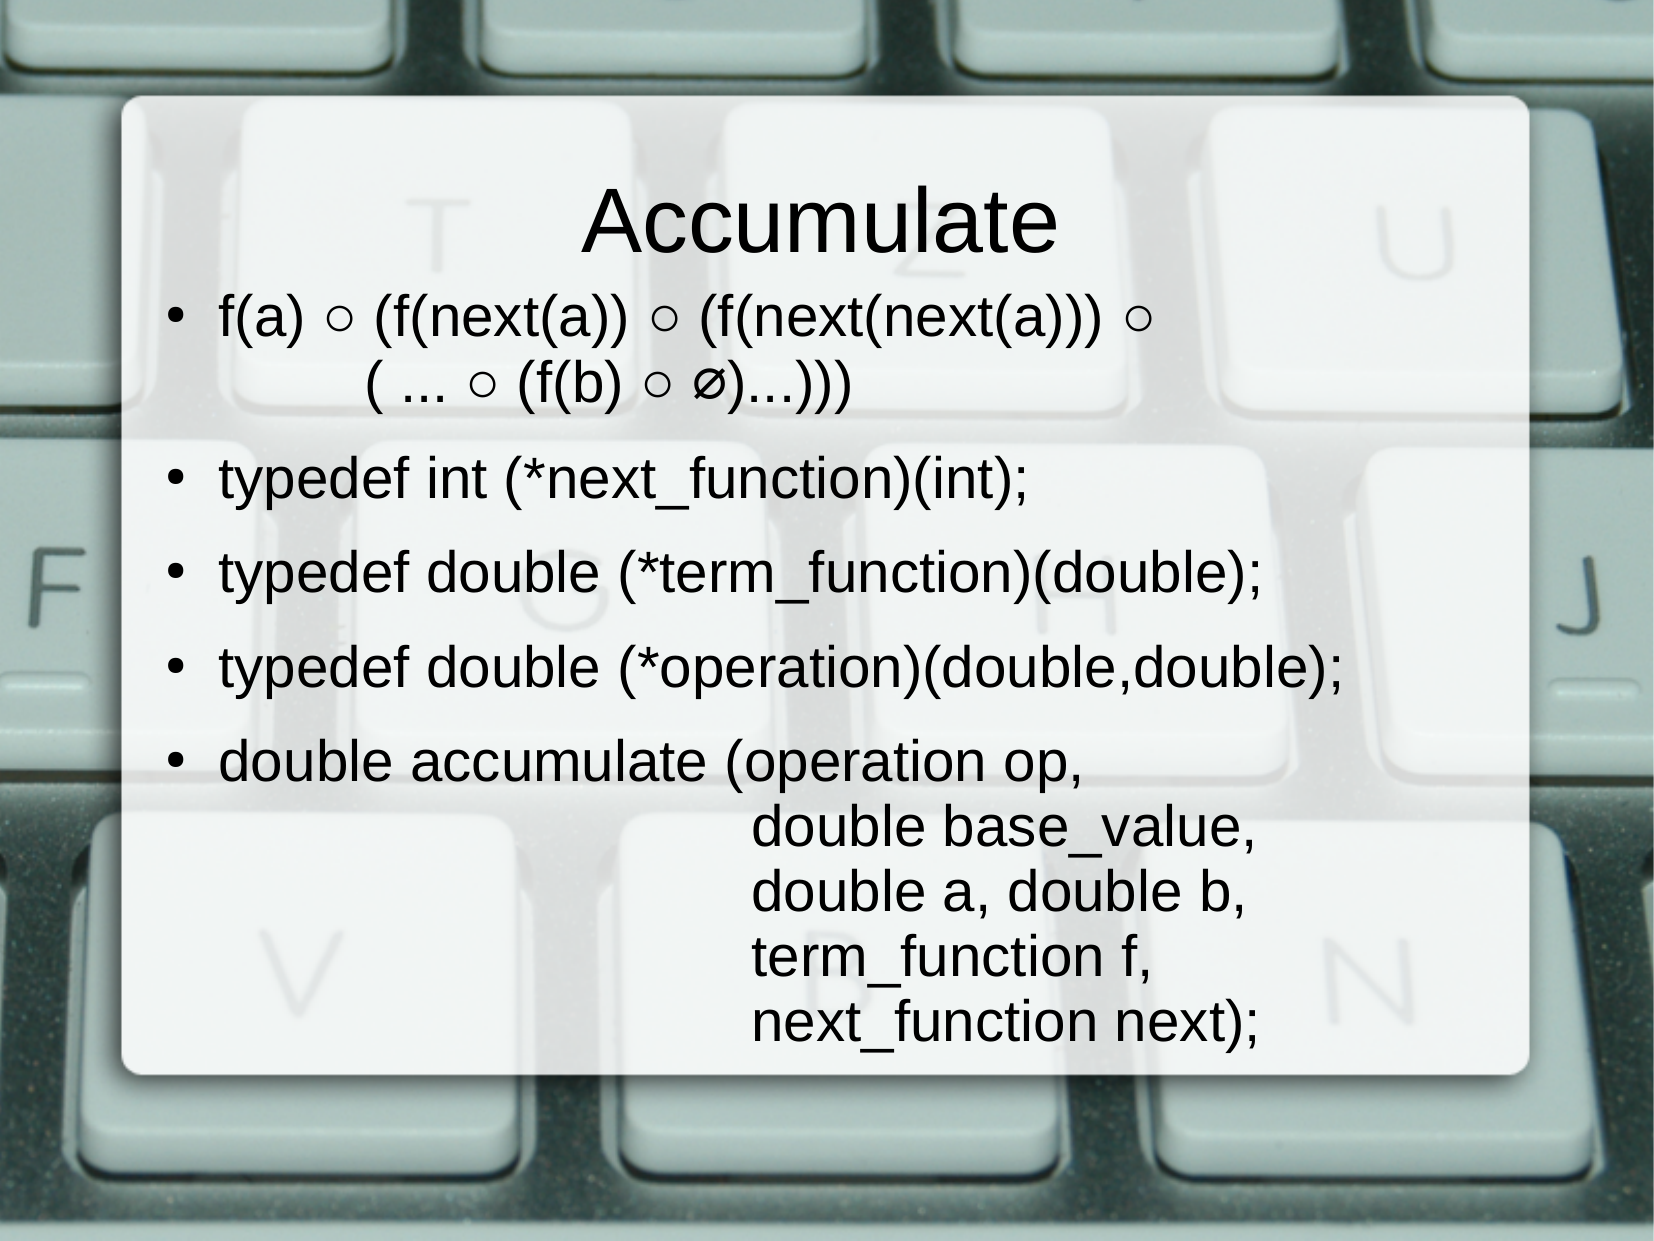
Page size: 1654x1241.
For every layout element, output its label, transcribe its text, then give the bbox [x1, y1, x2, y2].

list f(a) ○ (f(next(a)) ○ (f(next(next(a))) ○ ( ... ○ (f(b) ○ ⌀)...))) typedef int (*next_function)(int); typedef double (*term_function)(double); typedef double (*operation)(double,double); double accumulate (operation op, double base_value, double a, double b, term_function f, next_function next); [147, 283, 1506, 1057]
title Accumulate [135, 117, 1506, 325]
picture [0, 0, 1654, 1241]
